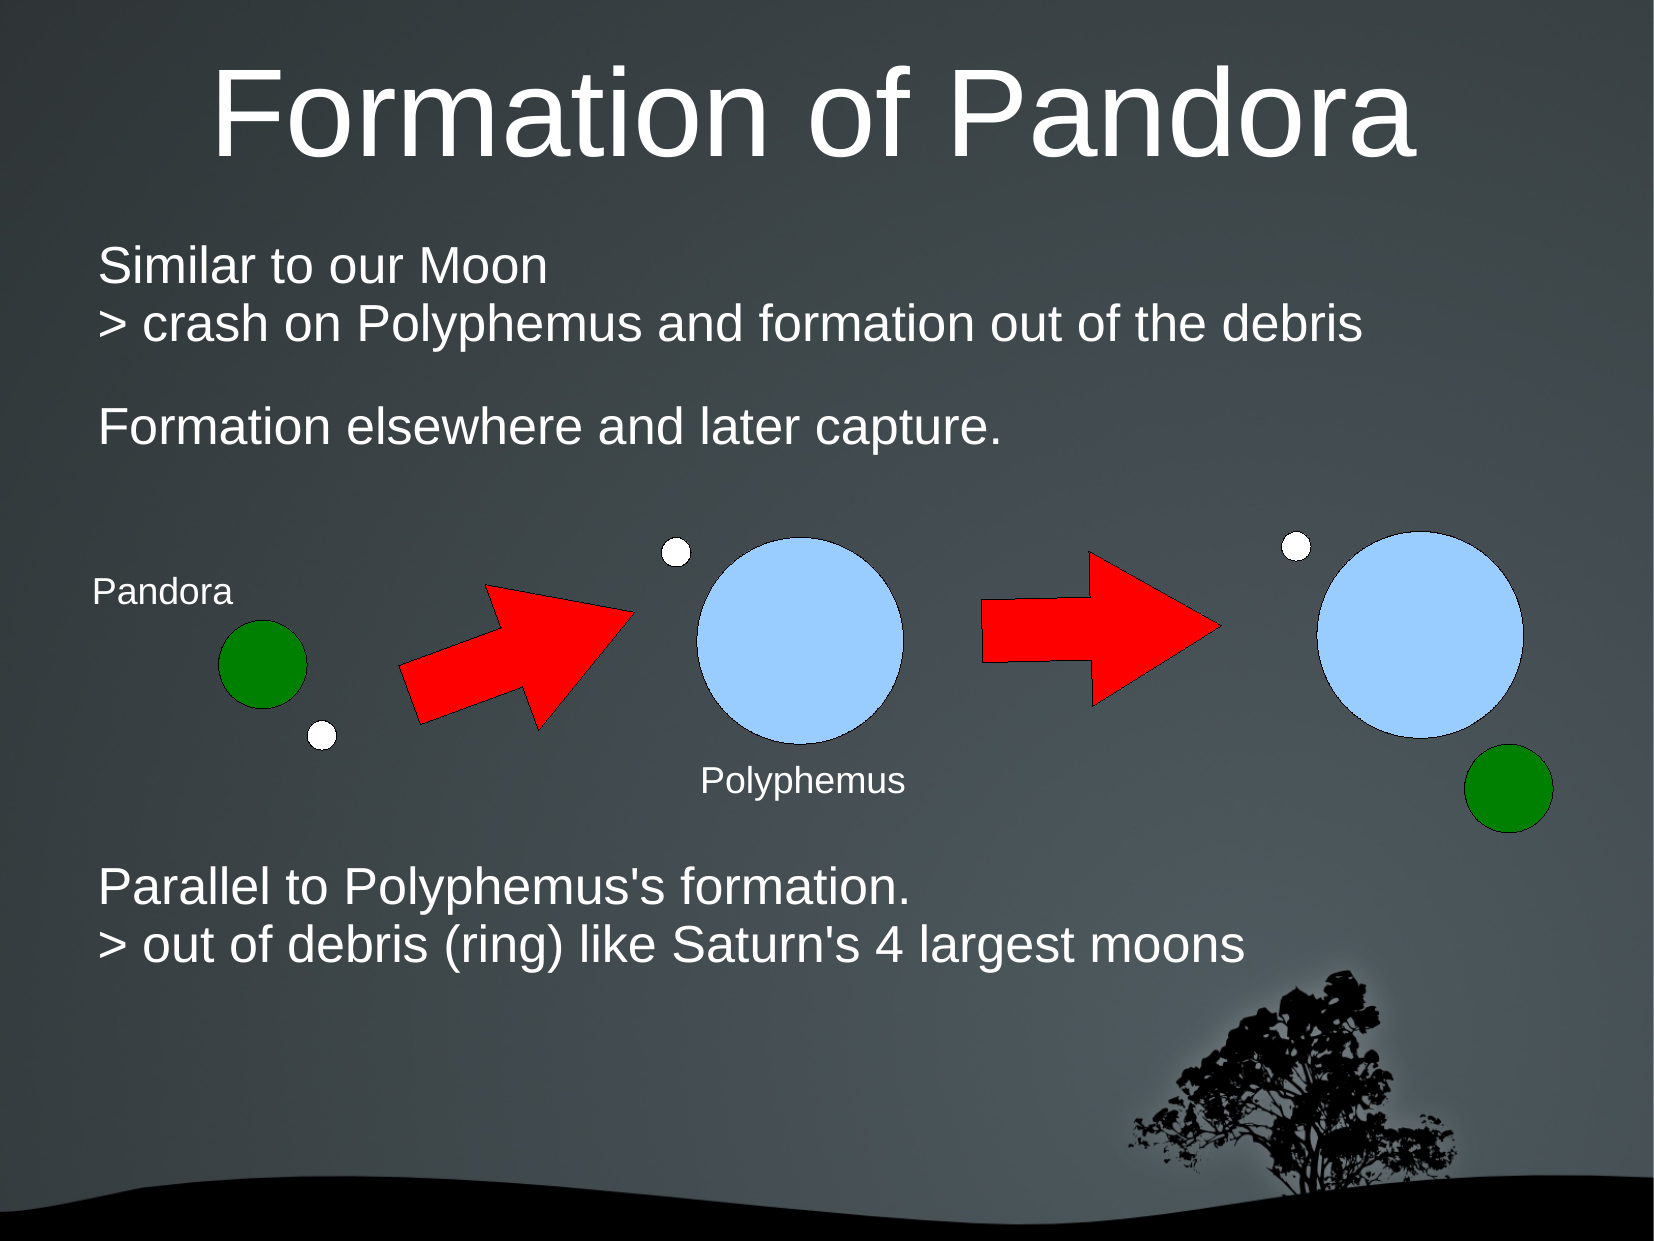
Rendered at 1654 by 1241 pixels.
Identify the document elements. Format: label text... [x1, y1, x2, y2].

text_box Similar to our Moon > crash on Polyphemus and formation out of the debris [82, 229, 1589, 863]
text_box [218, 620, 308, 709]
text_box [696, 537, 904, 745]
text_box Formation of Pandora [194, 35, 1459, 191]
text_box [1464, 744, 1554, 833]
text_box [1316, 531, 1524, 739]
text_box Pandora [77, 563, 249, 621]
text_box Formation elsewhere and later capture. [82, 389, 1019, 463]
text_box [661, 537, 692, 567]
text_box Polyphemus [685, 752, 921, 810]
text_box Parallel to Polyphemus's formation. > out of debris (ring) like Saturn's 4 largest moons [82, 850, 1262, 982]
picture [0, 0, 1654, 1241]
text_box [981, 551, 1222, 707]
text_box [307, 720, 337, 751]
text_box [1281, 531, 1312, 562]
text_box [398, 584, 635, 731]
